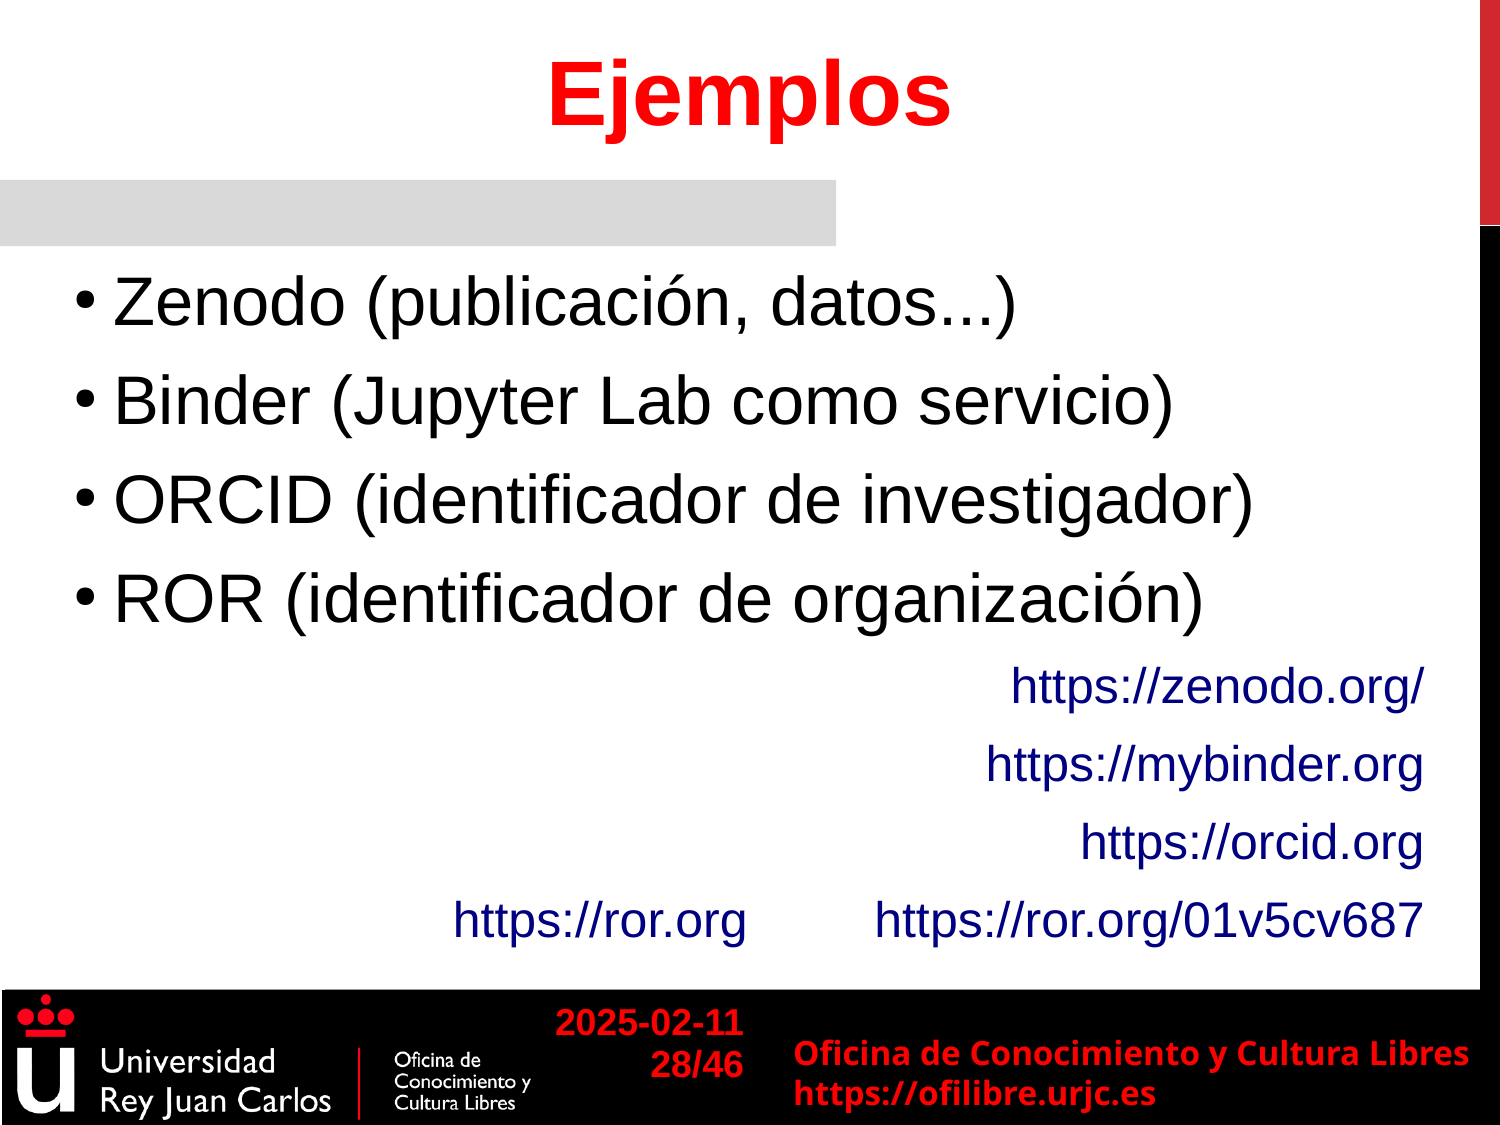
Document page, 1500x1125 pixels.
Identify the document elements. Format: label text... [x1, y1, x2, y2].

title Ejemplos [75, 15, 1425, 172]
picture [17, 994, 531, 1120]
list Zenodo (publicación, datos...) Binder (Jupyter Lab como servicio) ORCID (identificador de investigador) ROR (identificador de organización) https://zenodo.org/ https://mybinder.org https://orcid.org https://ror.org https://ror.org/01v5cv687 [60, 263, 1426, 961]
